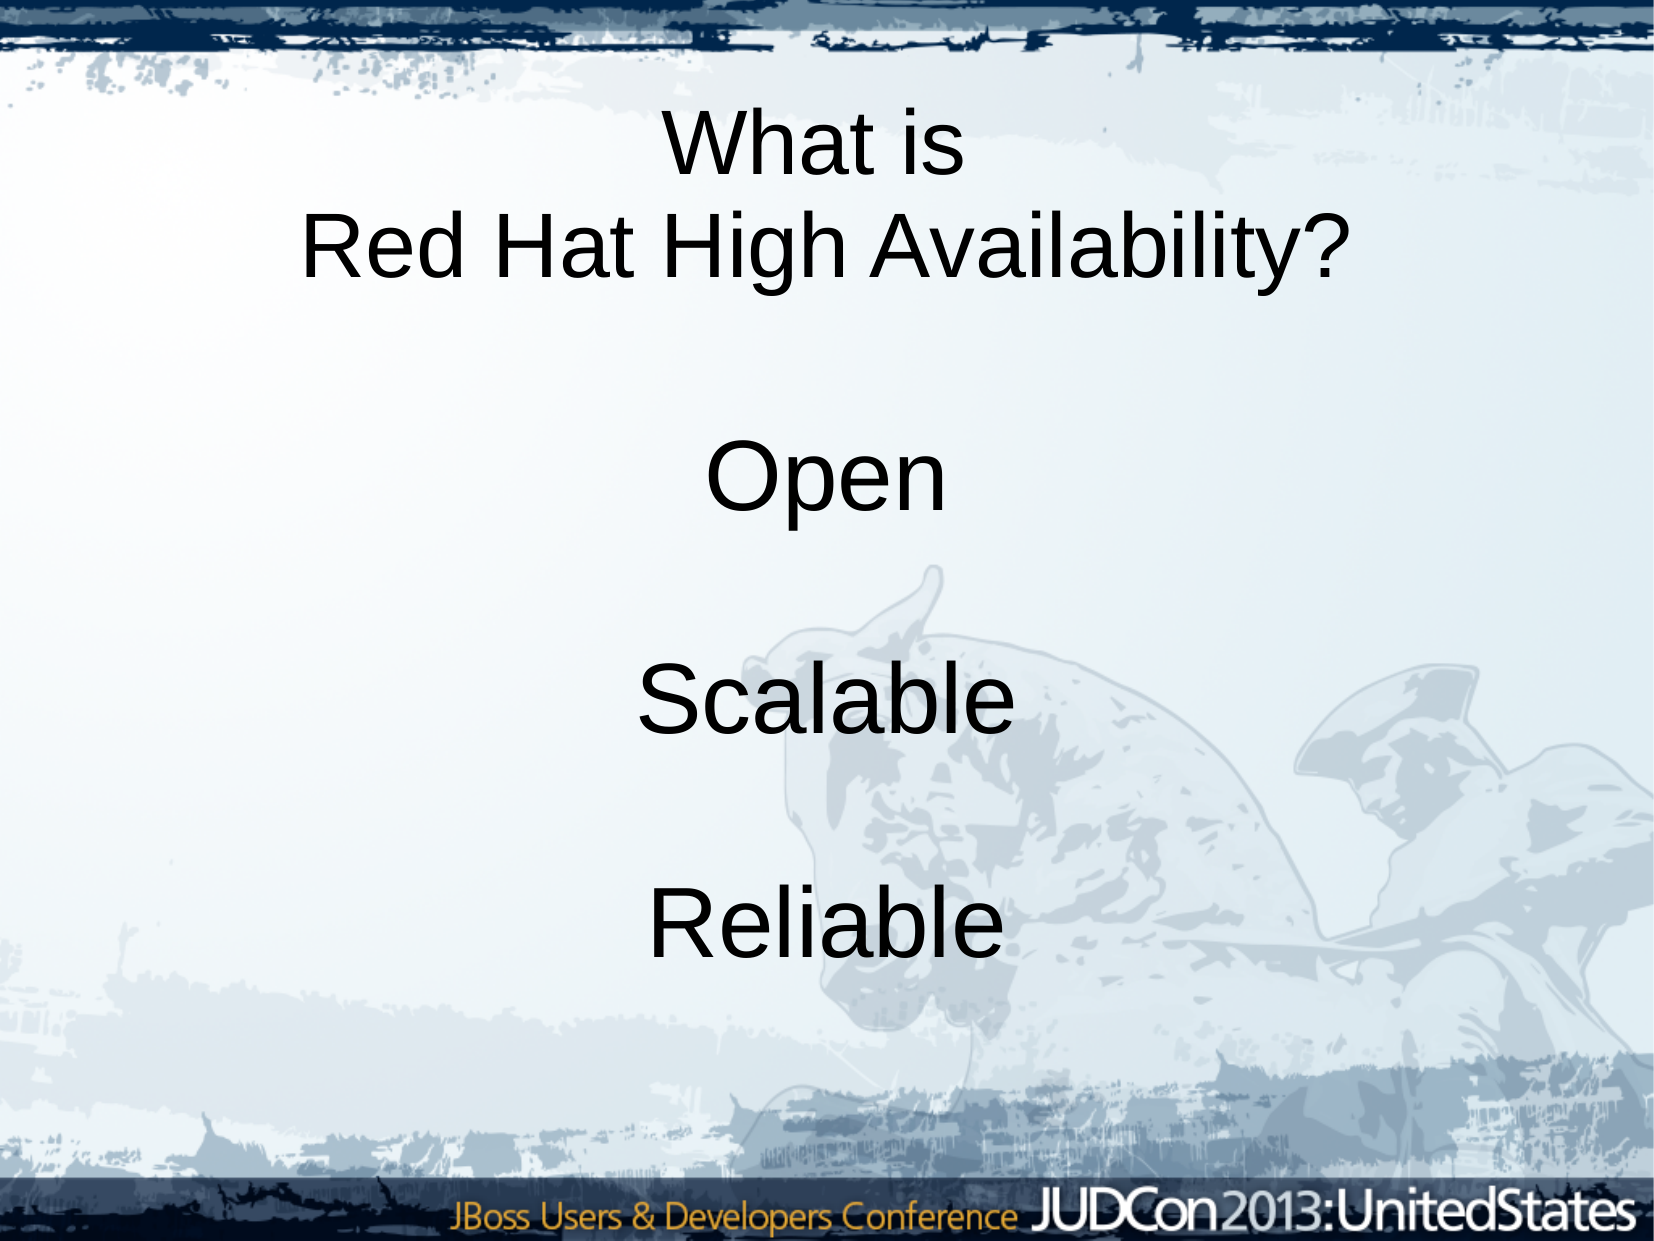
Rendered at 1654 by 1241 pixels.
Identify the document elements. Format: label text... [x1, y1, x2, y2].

text_box Open Scalable Reliable [82, 290, 1571, 1109]
picture [0, 0, 1654, 1241]
title What is Red Hat High Availability? [82, 90, 1571, 290]
